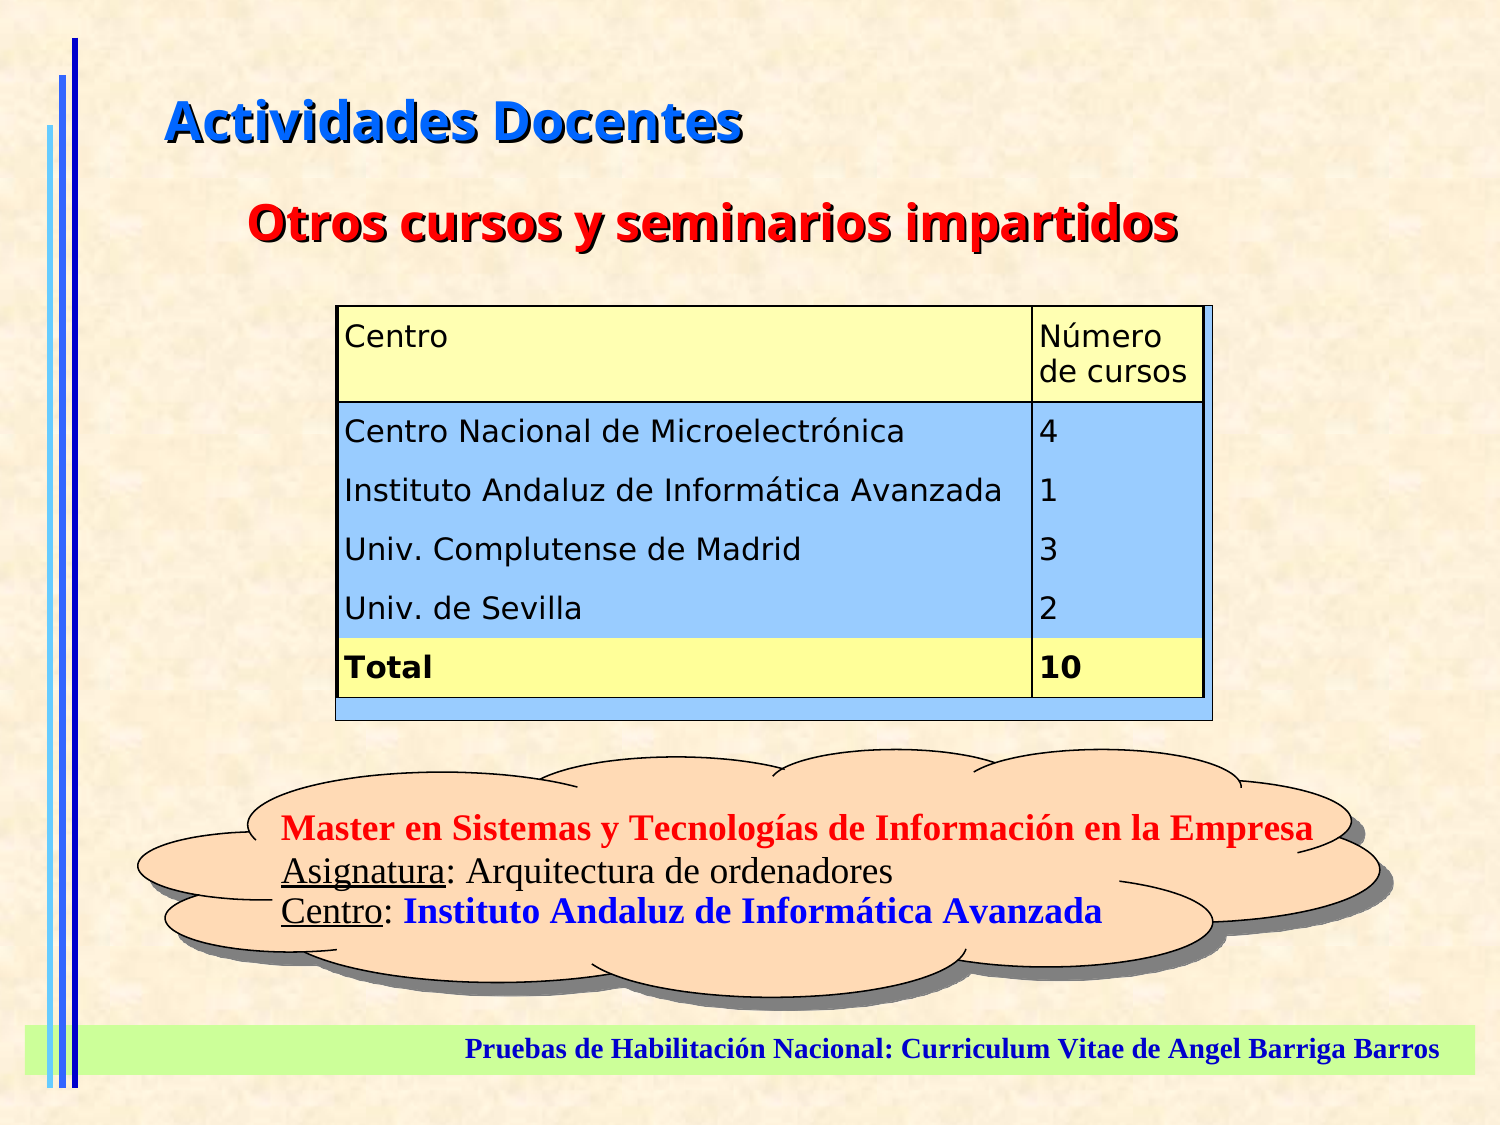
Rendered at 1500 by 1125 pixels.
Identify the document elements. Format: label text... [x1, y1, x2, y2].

text_box Master en Sistemas y Tecnologías de Información en la Empresa Asignatura: Arquitectura de ordenadores Centro: Instituto Andaluz de Informática Avanzada [266, 805, 1330, 935]
chart [335, 305, 1213, 721]
text_box Otros cursos y seminarios impartidos [231, 194, 1193, 258]
picture [0, 0, 1500, 1125]
text_box [137, 749, 1380, 998]
text_box Actividades Docentes [150, 75, 759, 165]
